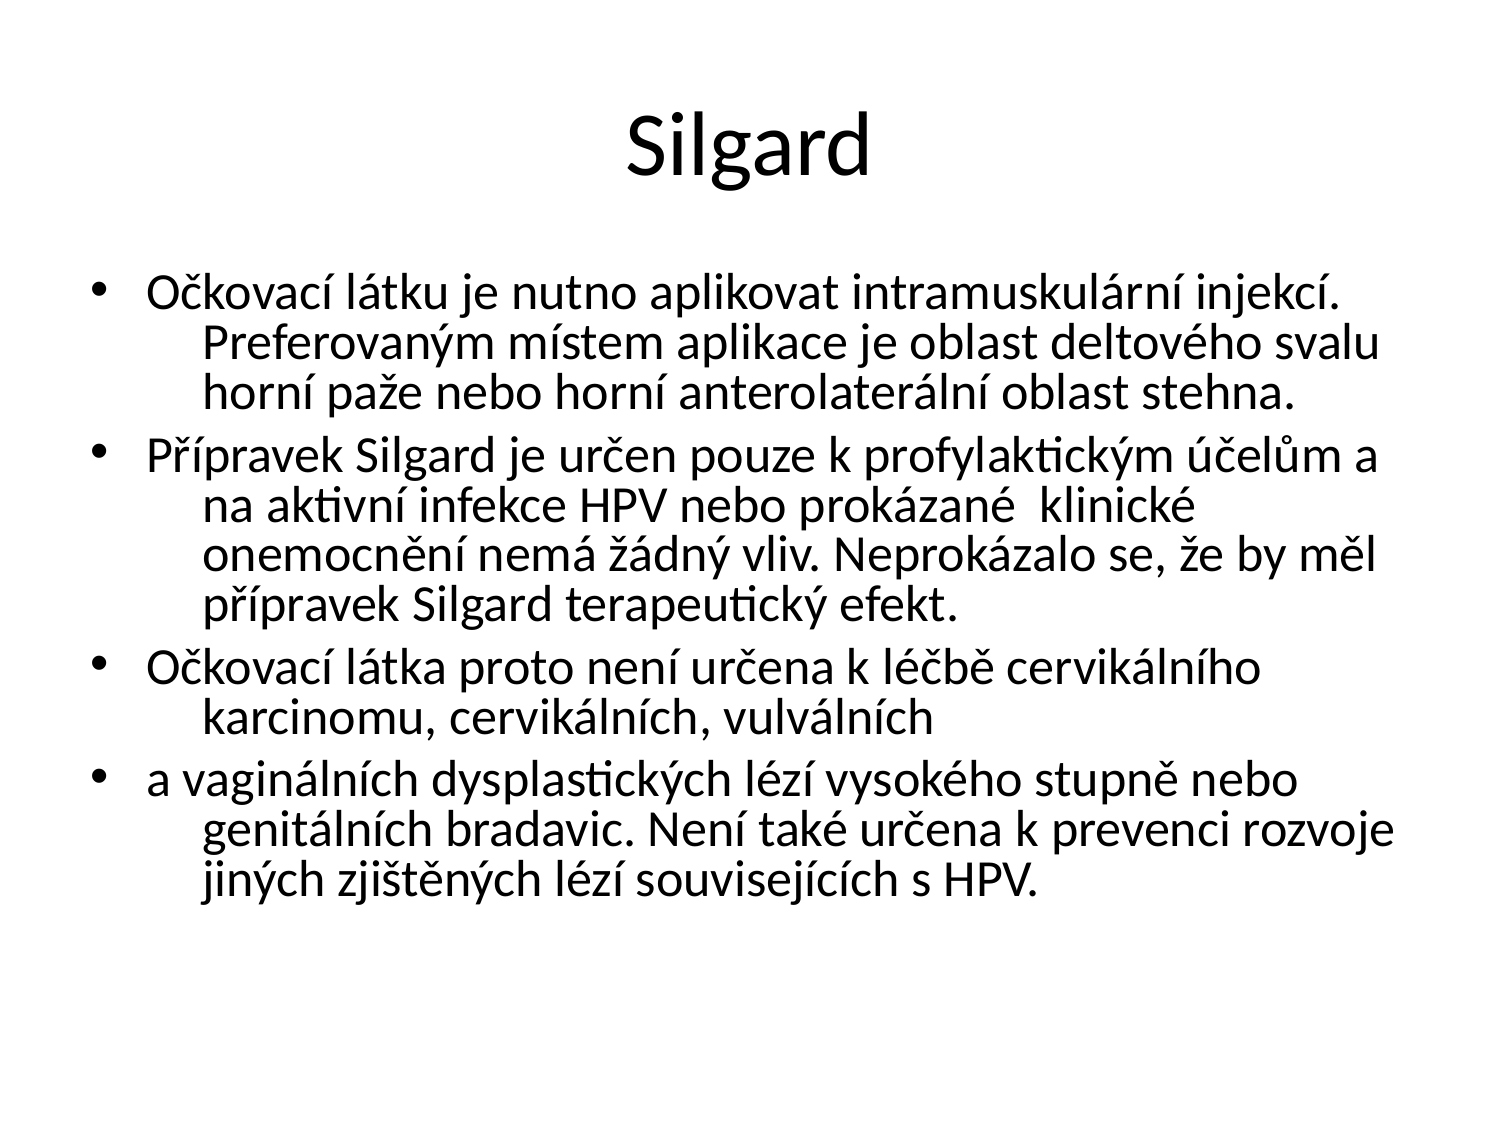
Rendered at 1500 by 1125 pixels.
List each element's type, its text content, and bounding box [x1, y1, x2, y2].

list Očkovací látku je nutno aplikovat intramuskulární injekcí. Preferovaným místem aplikace je oblast deltového svalu horní paže nebo horní anterolaterální oblast stehna. Přípravek Silgard je určen pouze k profylaktickým účelům a na aktivní infekce HPV nebo prokázané klinické onemocnění nemá žádný vliv. Neprokázalo se, že by měl přípravek Silgard terapeutický efekt. Očkovací látka proto není určena k léčbě cervikálního karcinomu, cervikálních, vulválních a vaginálních dysplastických lézí vysokého stupně nebo genitálních bradavic. Není také určena k prevenci rozvoje jiných zjištěných lézí souvisejících s HPV. [75, 262, 1426, 1005]
title Silgard [75, 45, 1426, 233]
